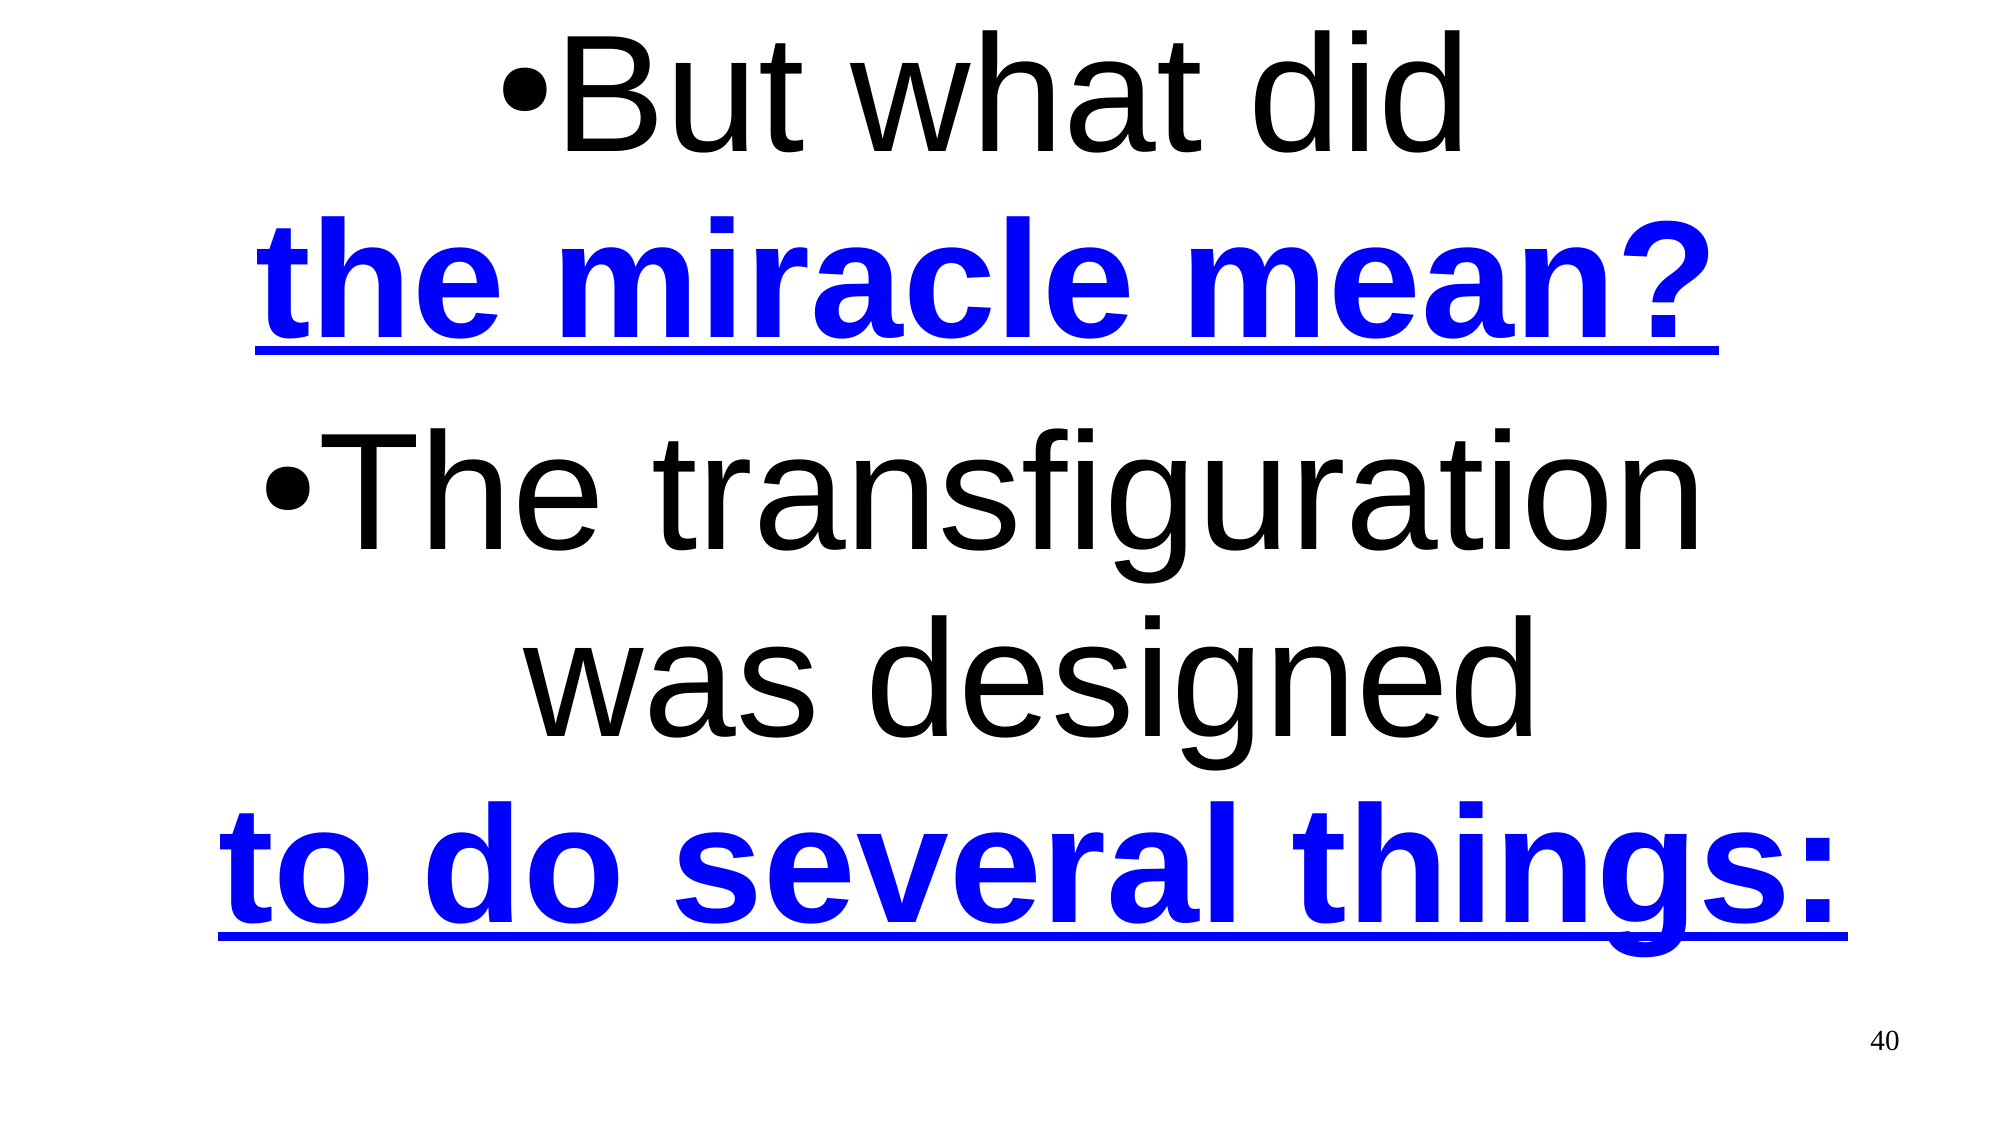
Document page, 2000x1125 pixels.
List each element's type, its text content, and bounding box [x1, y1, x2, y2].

list But what did the miracle mean? The transfiguration was designed to do several things: [0, 0, 1996, 1123]
